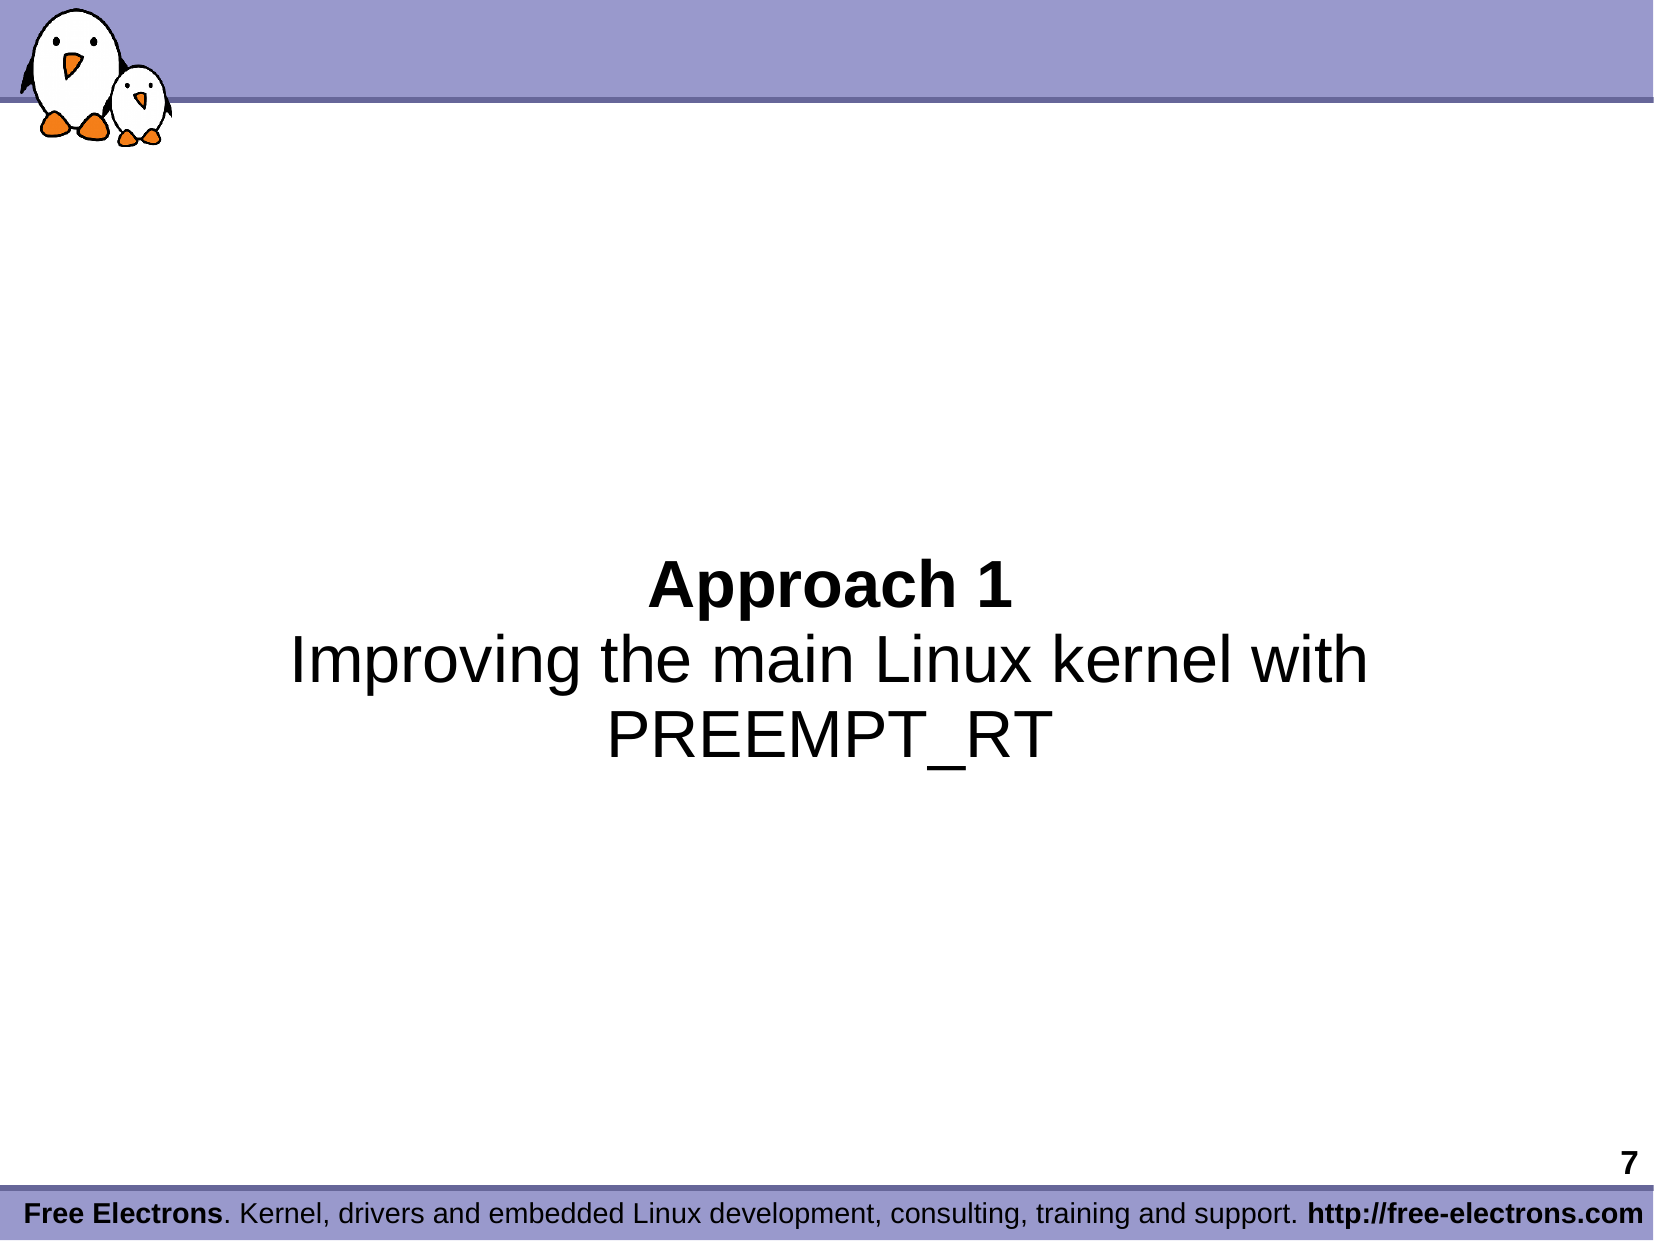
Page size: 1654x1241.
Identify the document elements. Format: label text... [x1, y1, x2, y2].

picture [20, 8, 172, 147]
subtitle Approach 1 Improving the main Linux kernel with PREEMPT_RT [68, 201, 1592, 1118]
